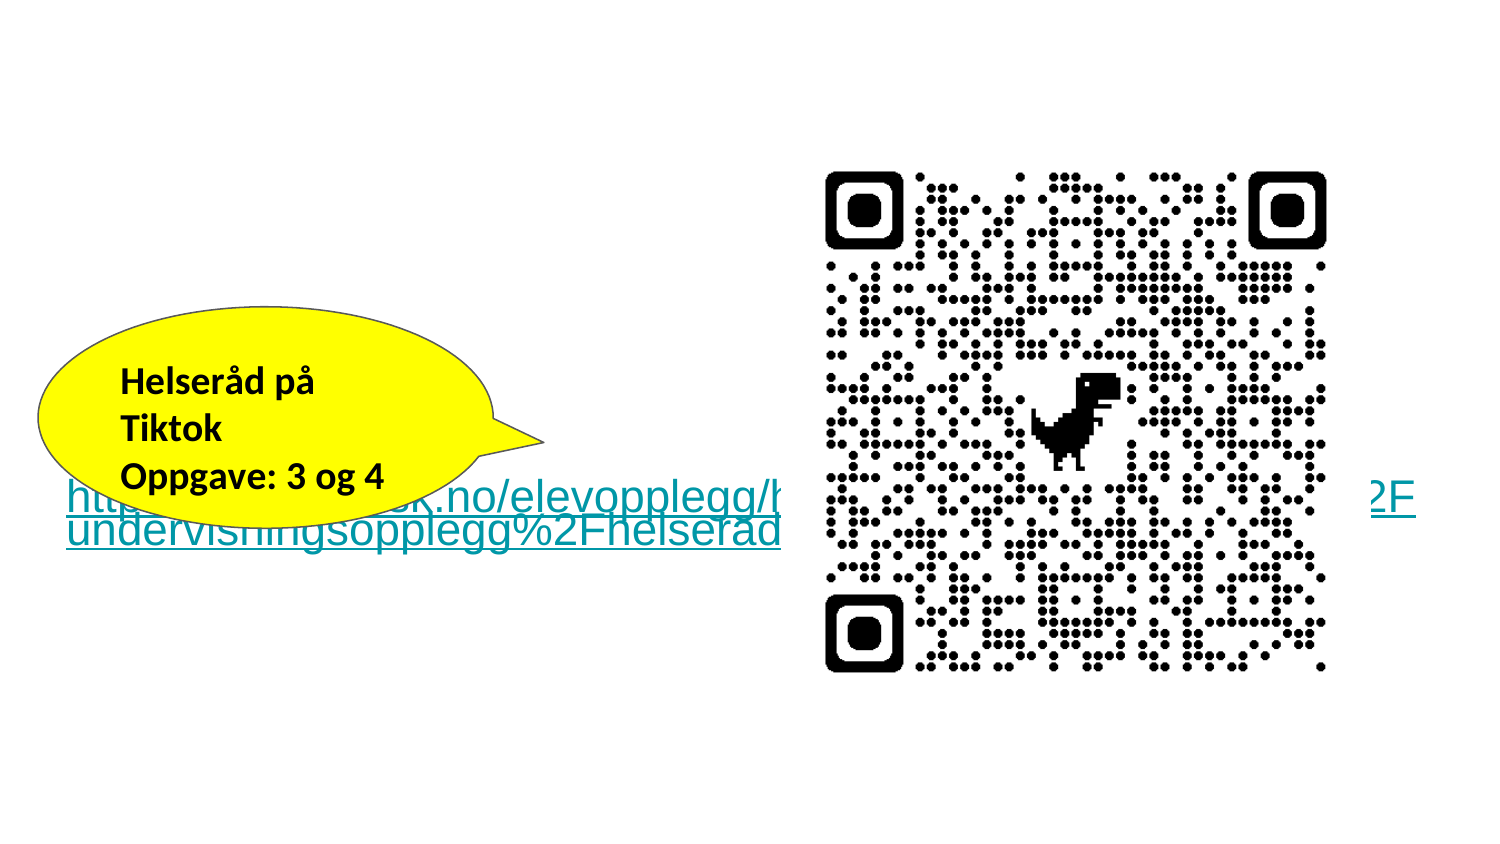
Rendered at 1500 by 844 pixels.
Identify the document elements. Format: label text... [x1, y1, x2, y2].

picture [781, 127, 1371, 717]
text_box Helseråd på Tiktok Oppgave: 3 og 4 [38, 306, 544, 529]
subtitle https://tenk.faktisk.no/elevopplegg/helserad-pa-tiktok?referer=%2Fundervisningsopplegg%2Fhelserad-pa-tiktok [1371, 464, 1449, 595]
subtitle https://tenk.faktisk.no/elevopplegg/helserad-pa-tiktok?referer=%2Fundervisningsopplegg%2Fhelserad-pa-tiktok [51, 464, 781, 595]
